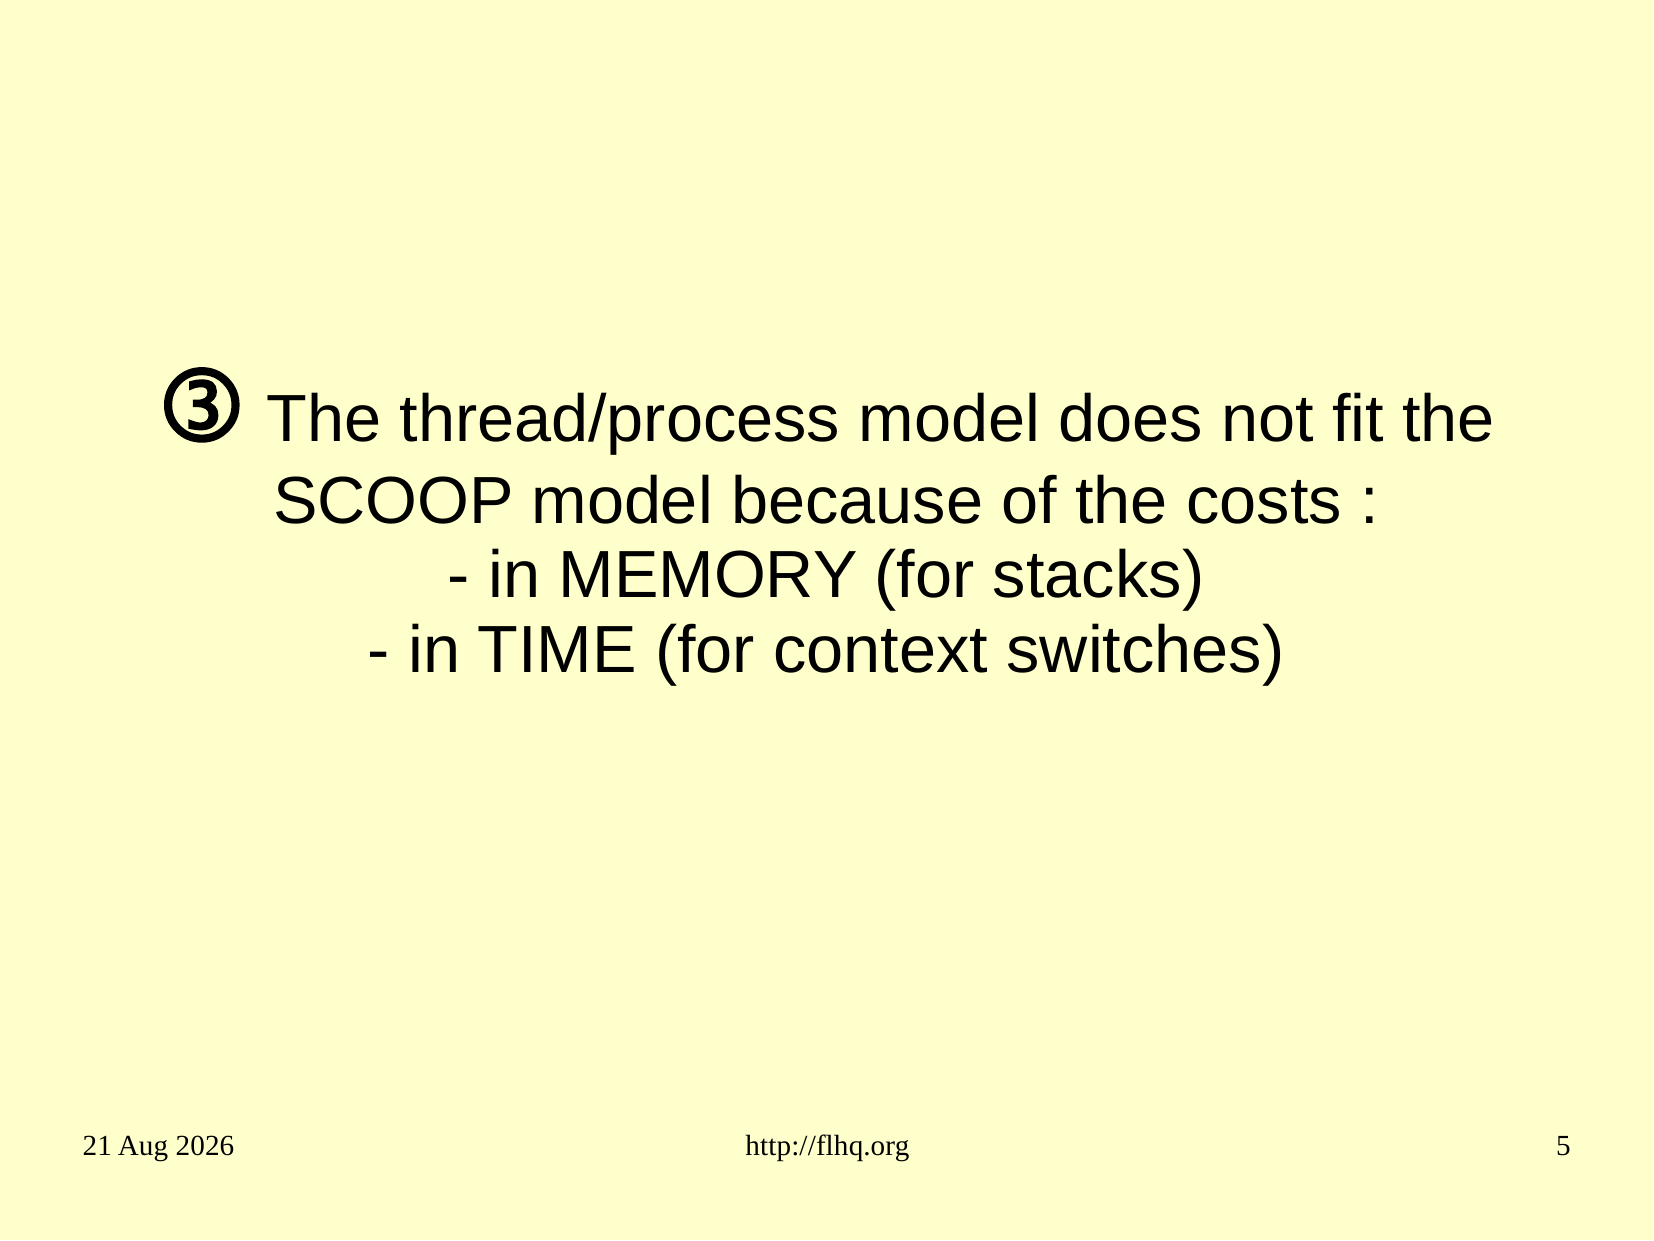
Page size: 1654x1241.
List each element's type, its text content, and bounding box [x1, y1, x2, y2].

subtitle ③ The thread/process model does not fit the SCOOP model because of the costs : - in MEMORY (for stacks) - in TIME (for context switches) [82, 49, 1571, 1010]
